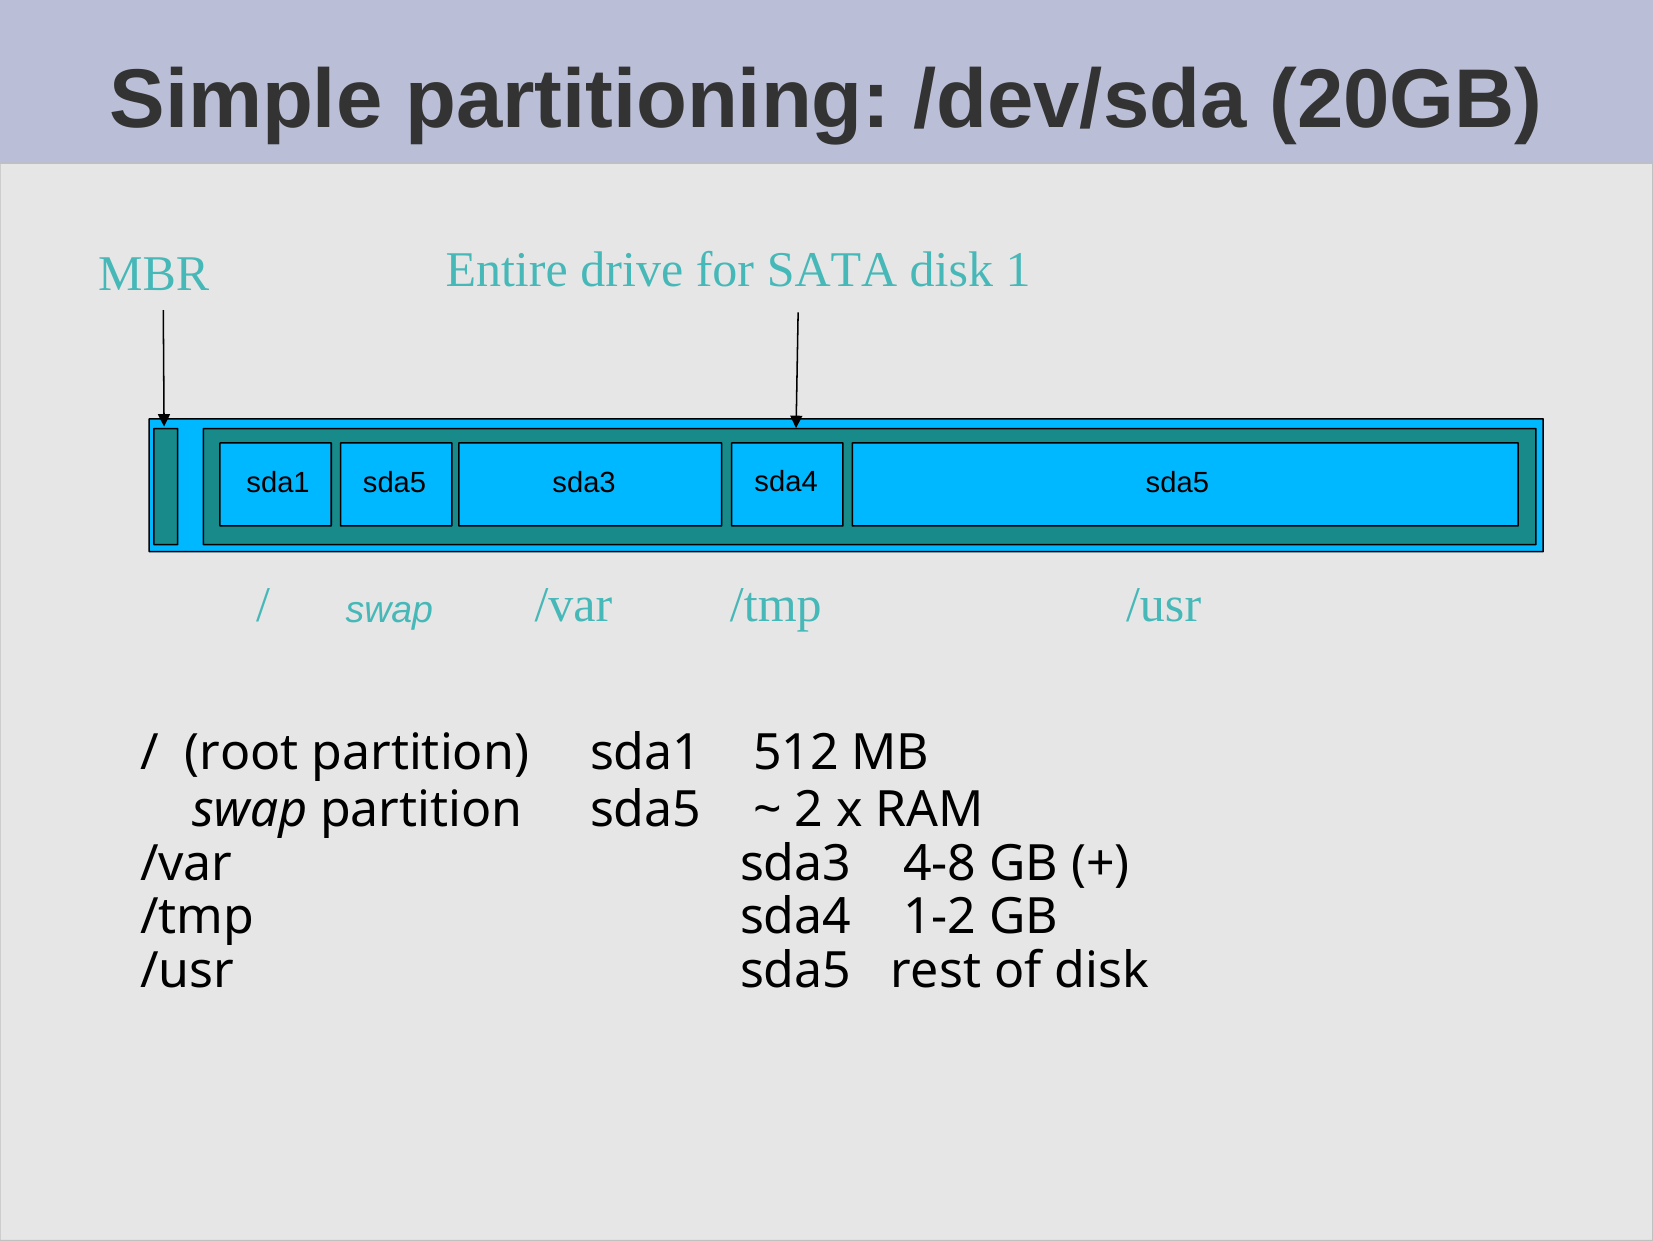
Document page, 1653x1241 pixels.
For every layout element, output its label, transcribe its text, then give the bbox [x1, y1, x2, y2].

text_box sda4 [754, 467, 818, 498]
text_box sda5 [362, 468, 427, 499]
text_box /usr [1126, 579, 1202, 632]
text_box sda1 [238, 468, 311, 499]
title Simple partitioning: /dev/sda (20GB) [0, 0, 1653, 208]
text_box MBR [98, 248, 210, 301]
text_box Entire drive for SATA disk 1 [445, 245, 1032, 298]
text_box sda5 [1145, 468, 1210, 499]
text_box [0, 208, 1653, 1241]
text_box /tmp [804, 600, 815, 620]
text_box /var [534, 579, 613, 632]
text_box / (root partition) sda1 512 MB swap partition sda5 ~ 2 x RAM /var sda3 4-8 GB (+) /tmp sda4 1-2 GB /usr sda5 rest of disk [140, 724, 1516, 986]
text_box swap [345, 591, 433, 631]
text_box / [256, 579, 271, 632]
text_box /tmp [729, 579, 823, 632]
text_box sda3 [552, 468, 616, 499]
